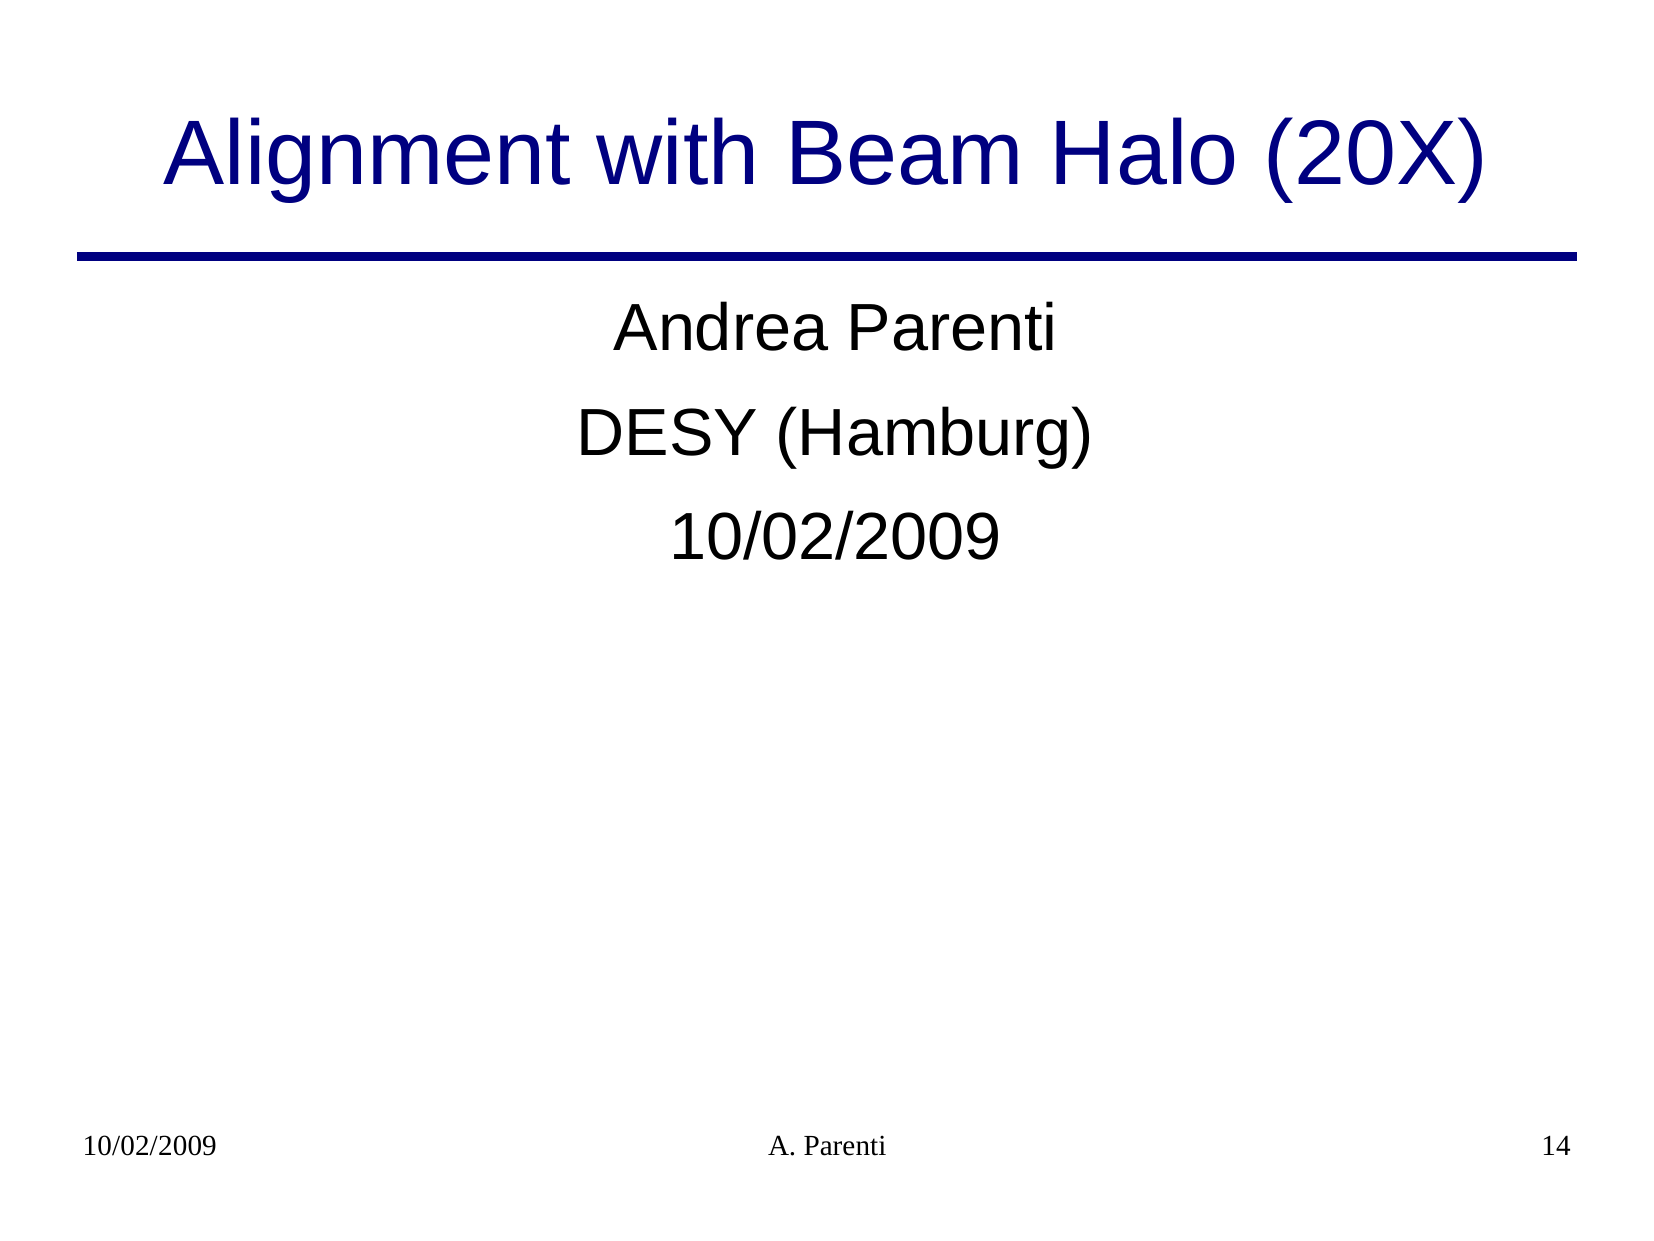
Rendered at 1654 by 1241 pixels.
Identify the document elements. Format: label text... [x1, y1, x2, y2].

title Alignment with Beam Halo (20X) [82, 56, 1571, 250]
list Andrea Parenti DESY (Hamburg) 10/02/2009 [82, 290, 1571, 1094]
